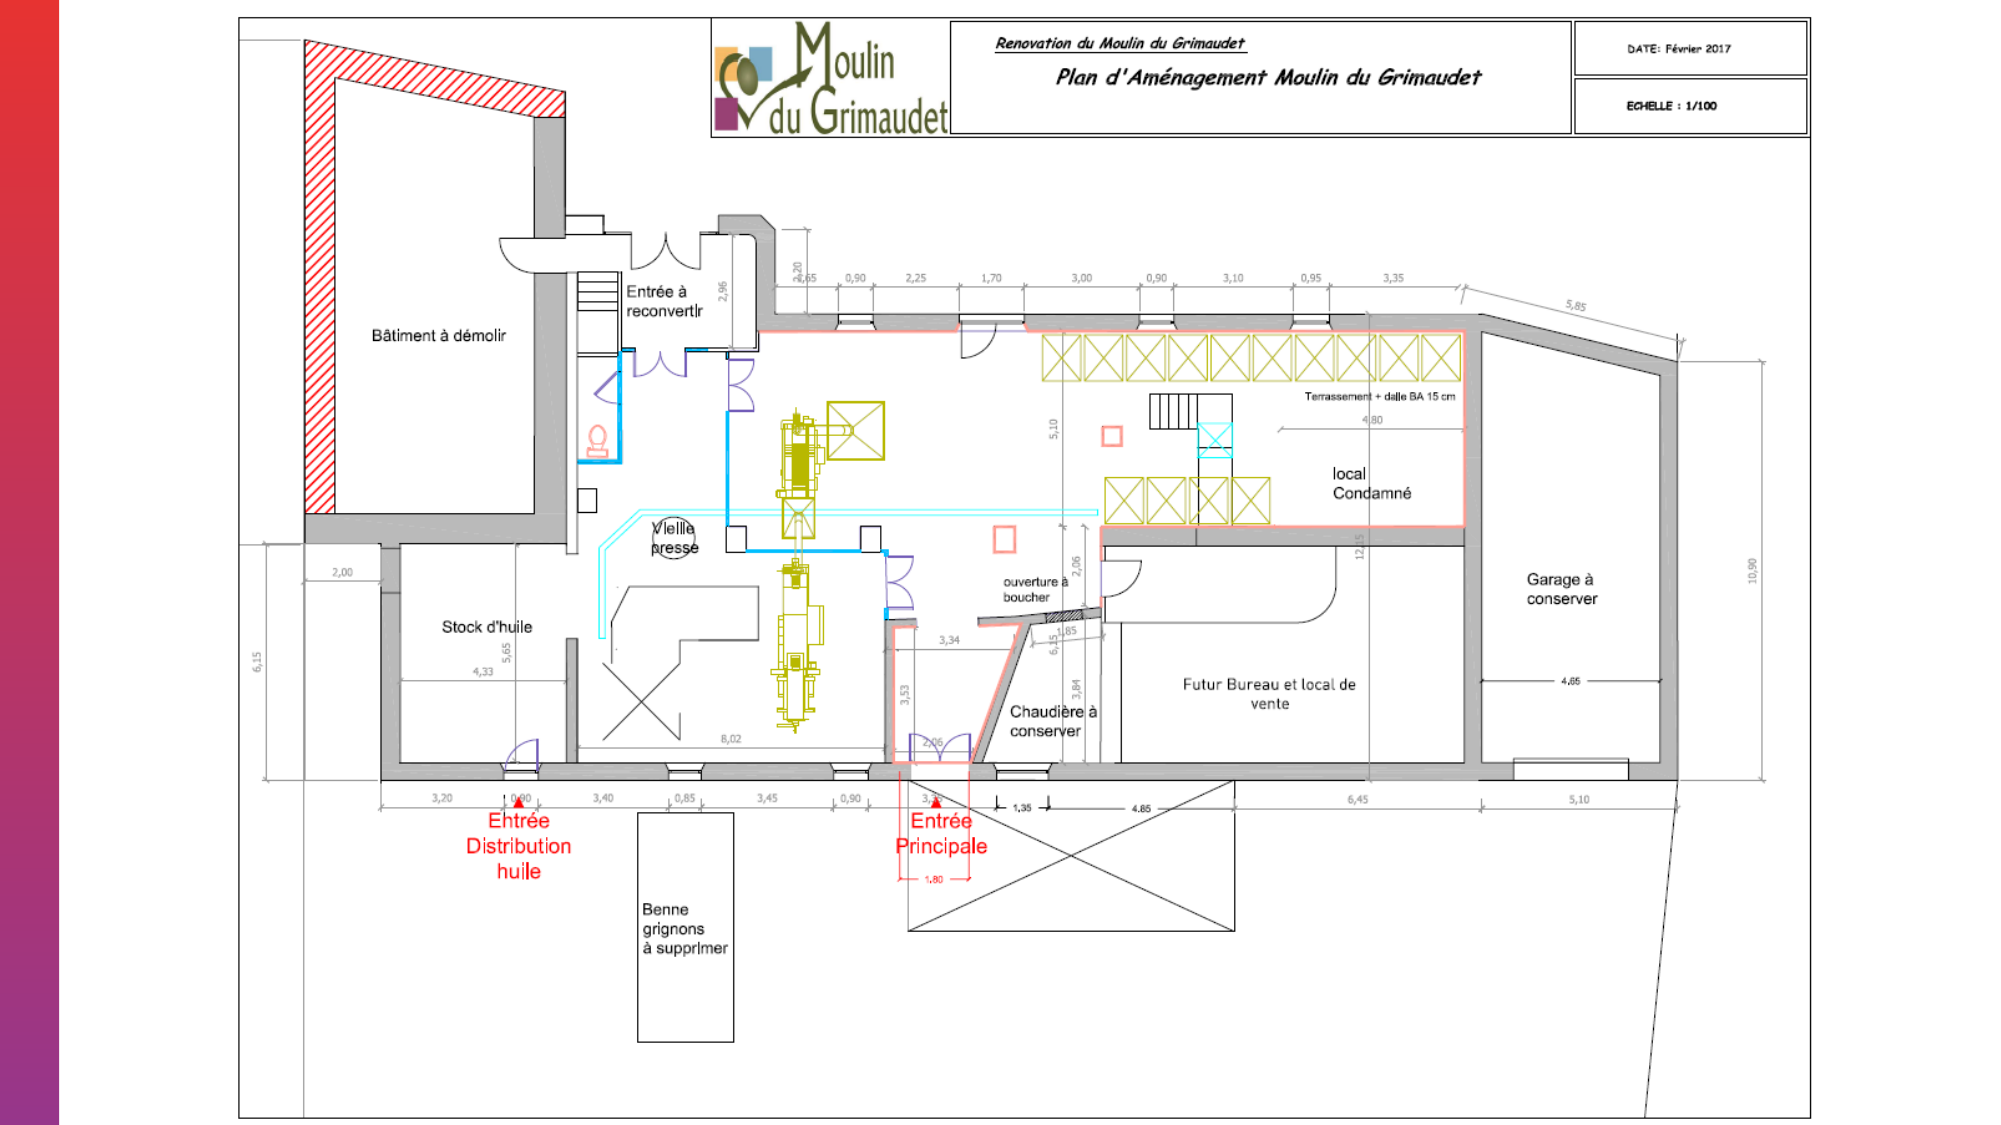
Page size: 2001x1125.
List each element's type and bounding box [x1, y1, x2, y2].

picture [235, 5, 1827, 1125]
